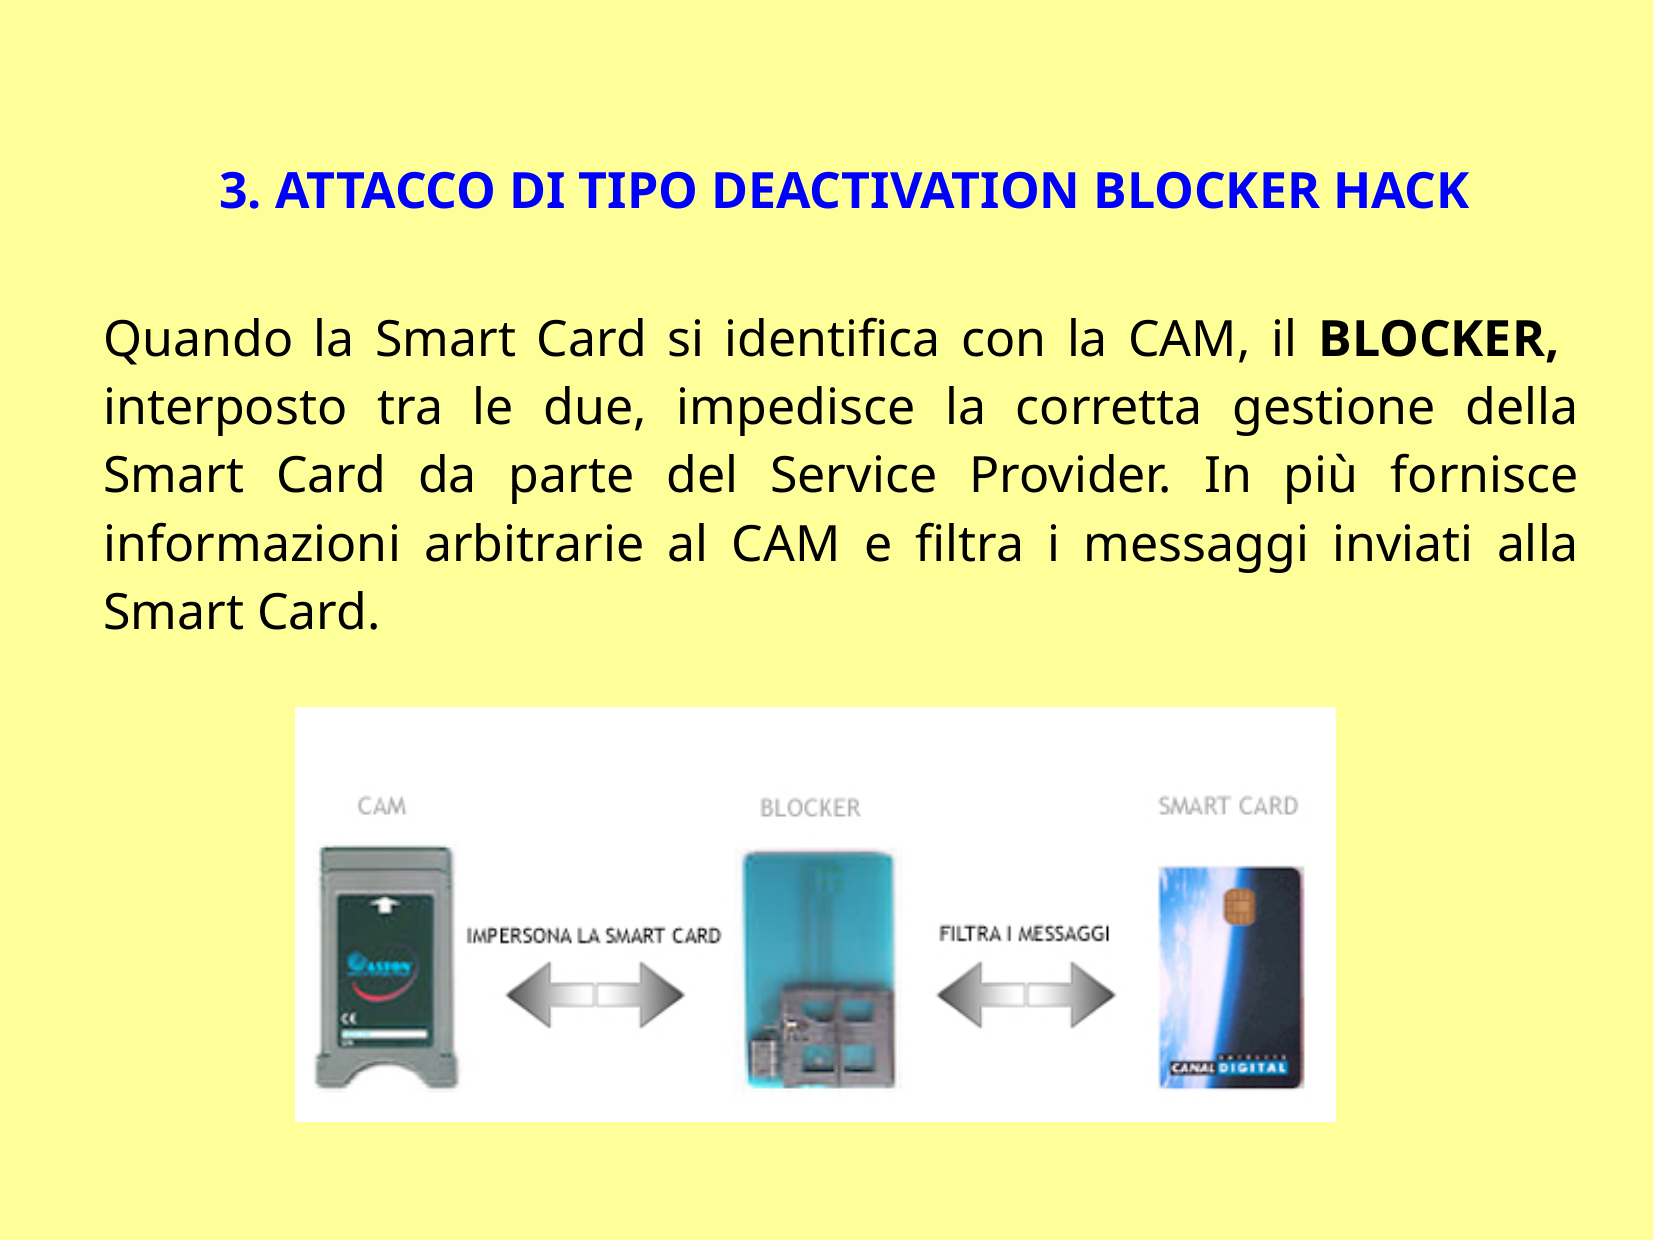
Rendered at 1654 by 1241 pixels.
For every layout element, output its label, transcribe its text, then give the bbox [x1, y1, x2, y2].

text_box Quando la Smart Card si identifica con la CAM, il BLOCKER, interposto tra le due, impedisce la corretta gestione della Smart Card da parte del Service Provider. In più fornisce informazioni arbitrarie al CAM e filtra i messaggi inviati alla Smart Card. [88, 295, 1595, 682]
picture [295, 707, 1336, 1123]
text_box 3. ATTACCO DI TIPO DEACTIVATION BLOCKER HACK [0, 147, 1536, 237]
